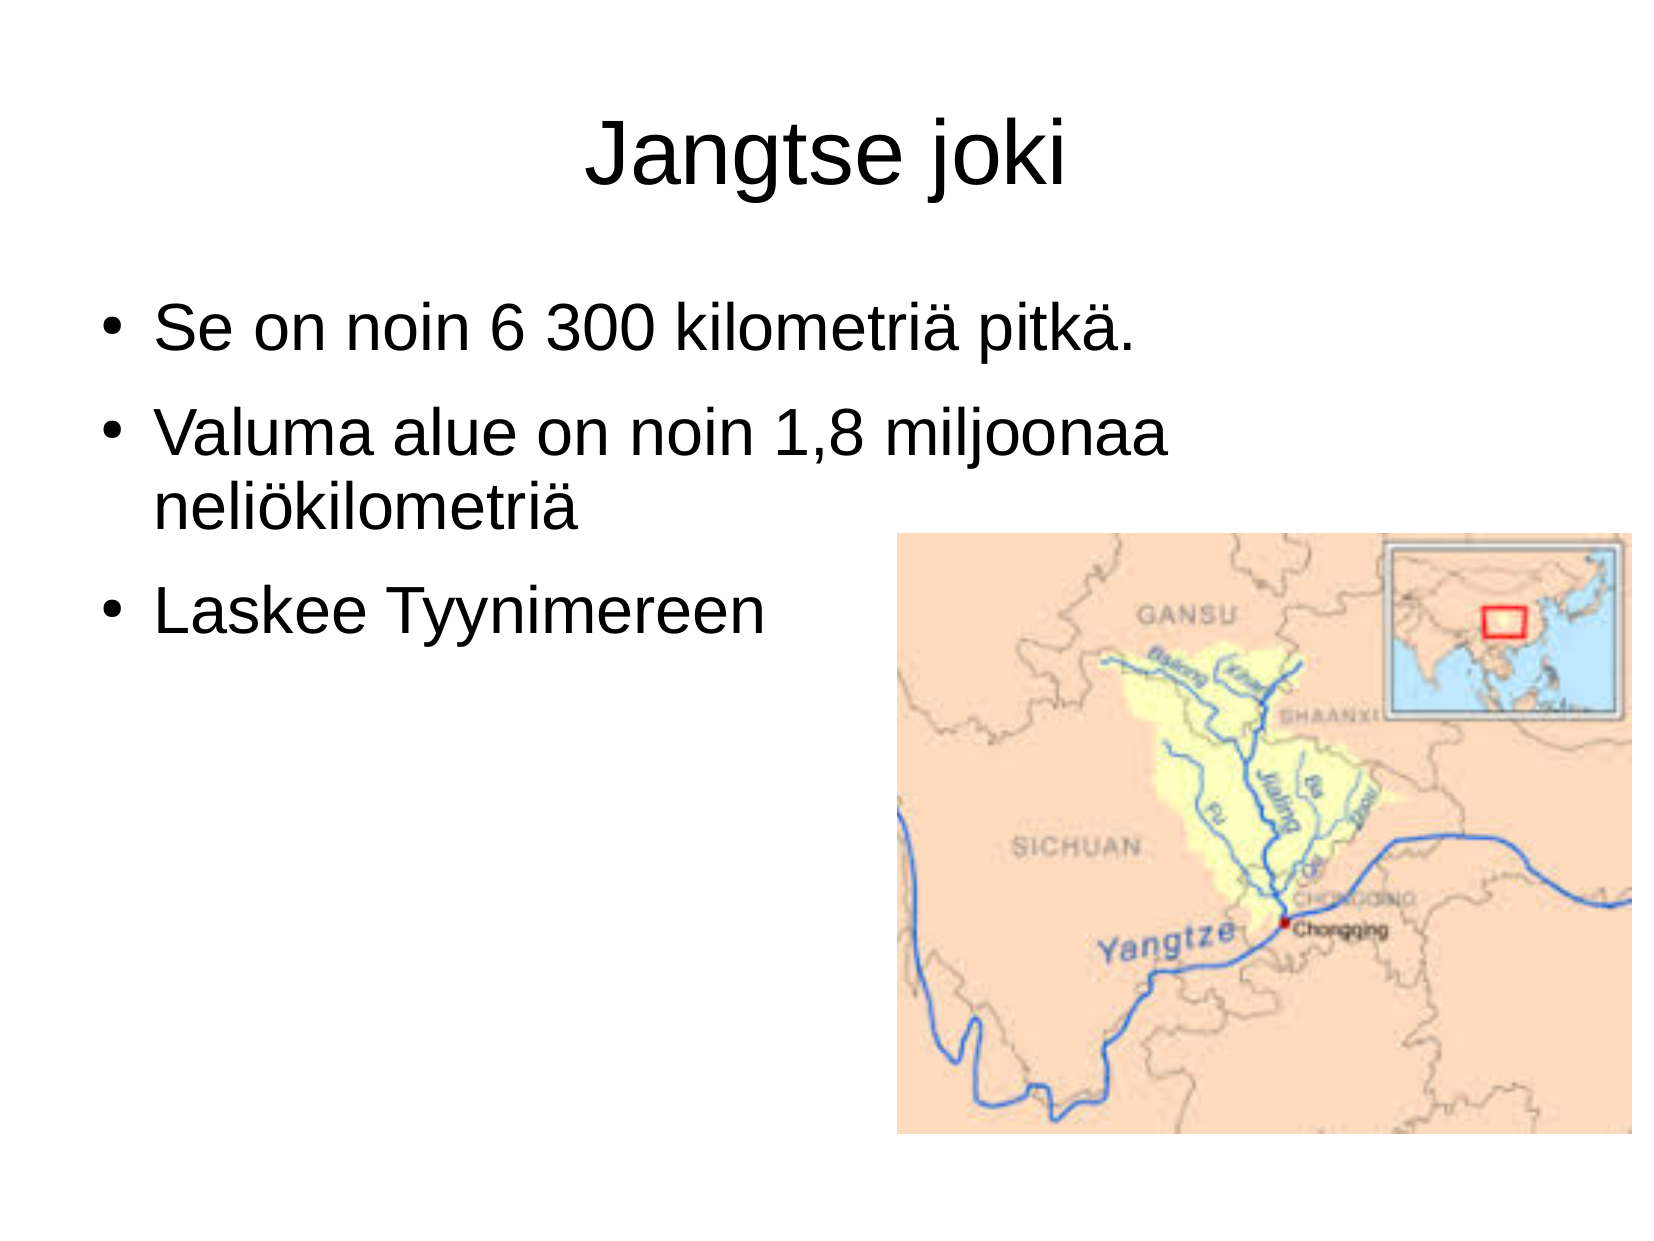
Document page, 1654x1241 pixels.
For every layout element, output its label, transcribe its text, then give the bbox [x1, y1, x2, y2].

title Jangtse joki [82, 49, 1571, 257]
picture [897, 533, 1632, 1134]
list Se on noin 6 300 kilometriä pitkä. Valuma alue on noin 1,8 miljoonaa neliökilometriä Laskee Tyynimereen [82, 290, 1571, 1010]
